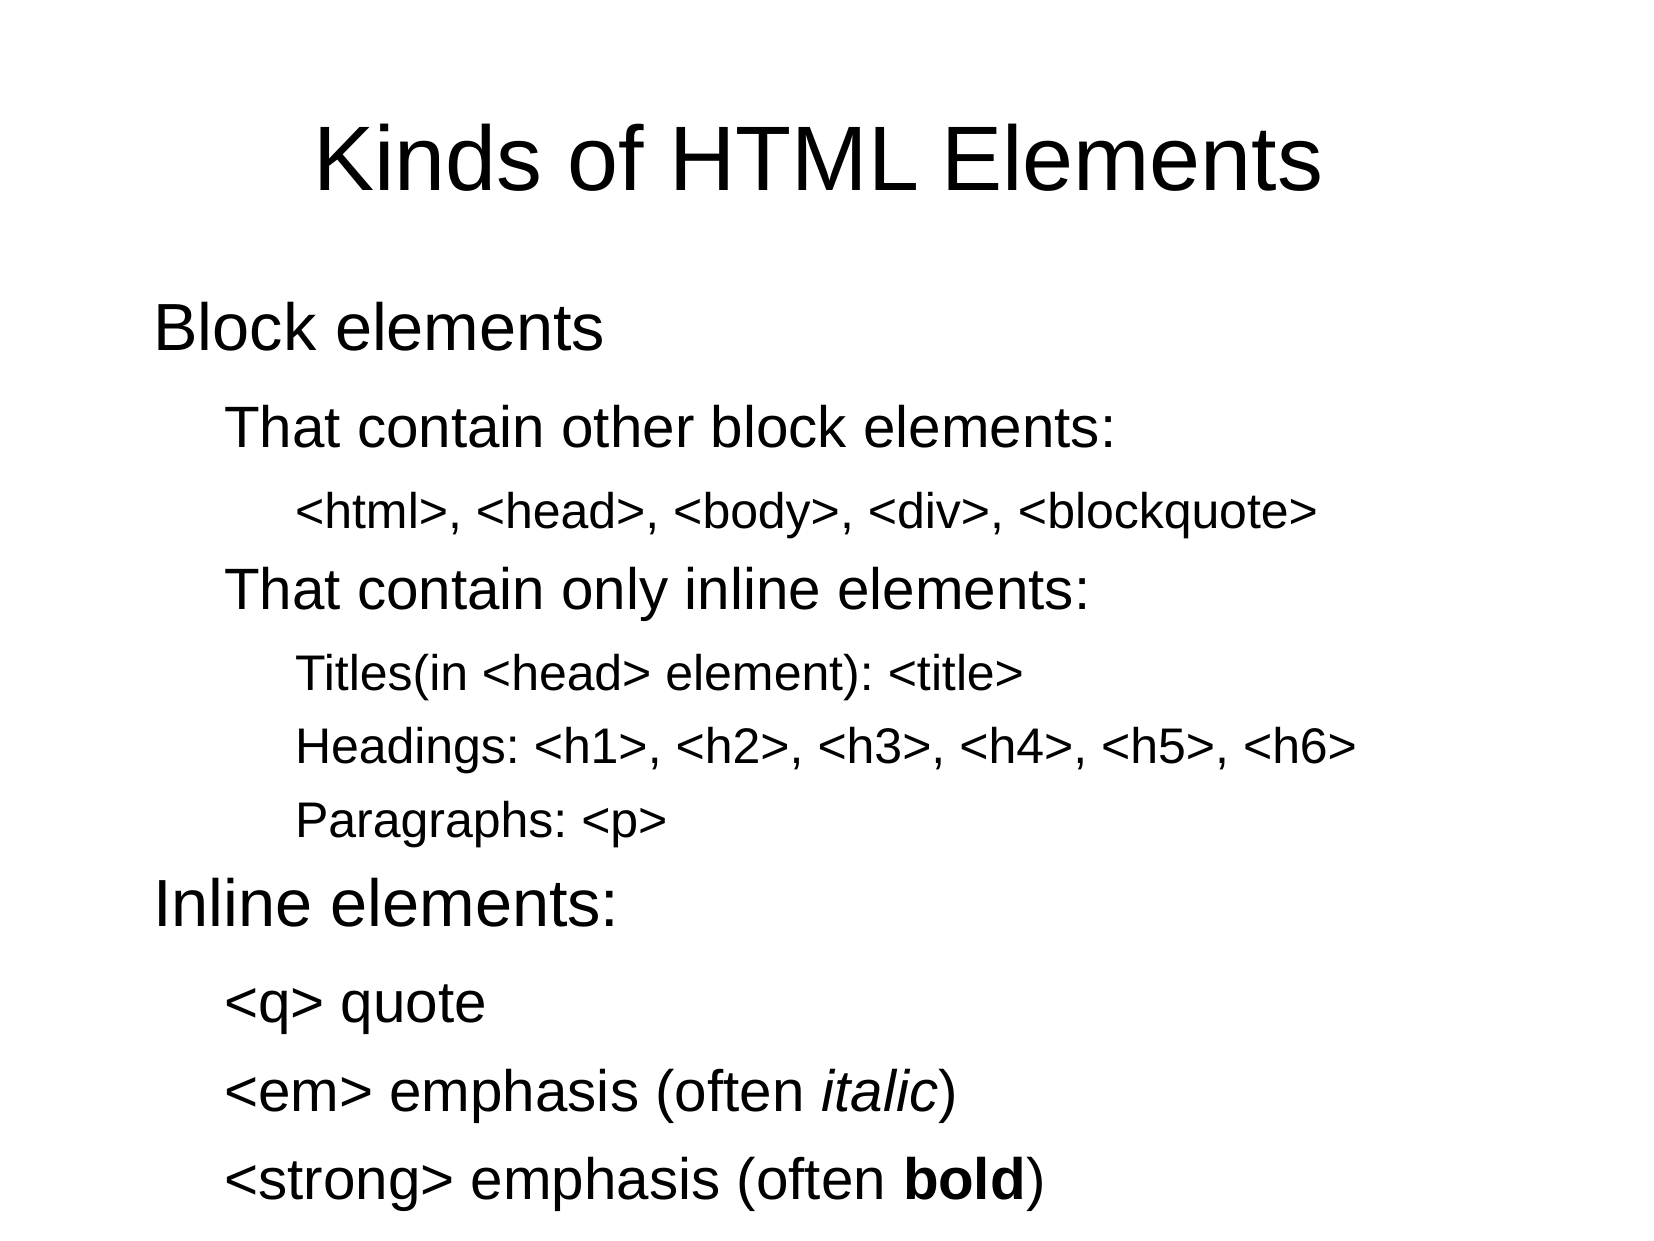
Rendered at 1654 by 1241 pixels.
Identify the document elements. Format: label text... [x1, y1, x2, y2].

list Block elements That contain other block elements: <html>, <head>, <body>, <div>, <blockquote> That contain only inline elements: Titles(in <head> element): <title> Headings: <h1>, <h2>, <h3>, <h4>, <h5>, <h6> Paragraphs: <p> Inline elements: <q> quote <em> emphasis (often italic) <strong> emphasis (often bold) [82, 290, 1571, 1213]
title Kinds of HTML Elements [75, 55, 1564, 263]
